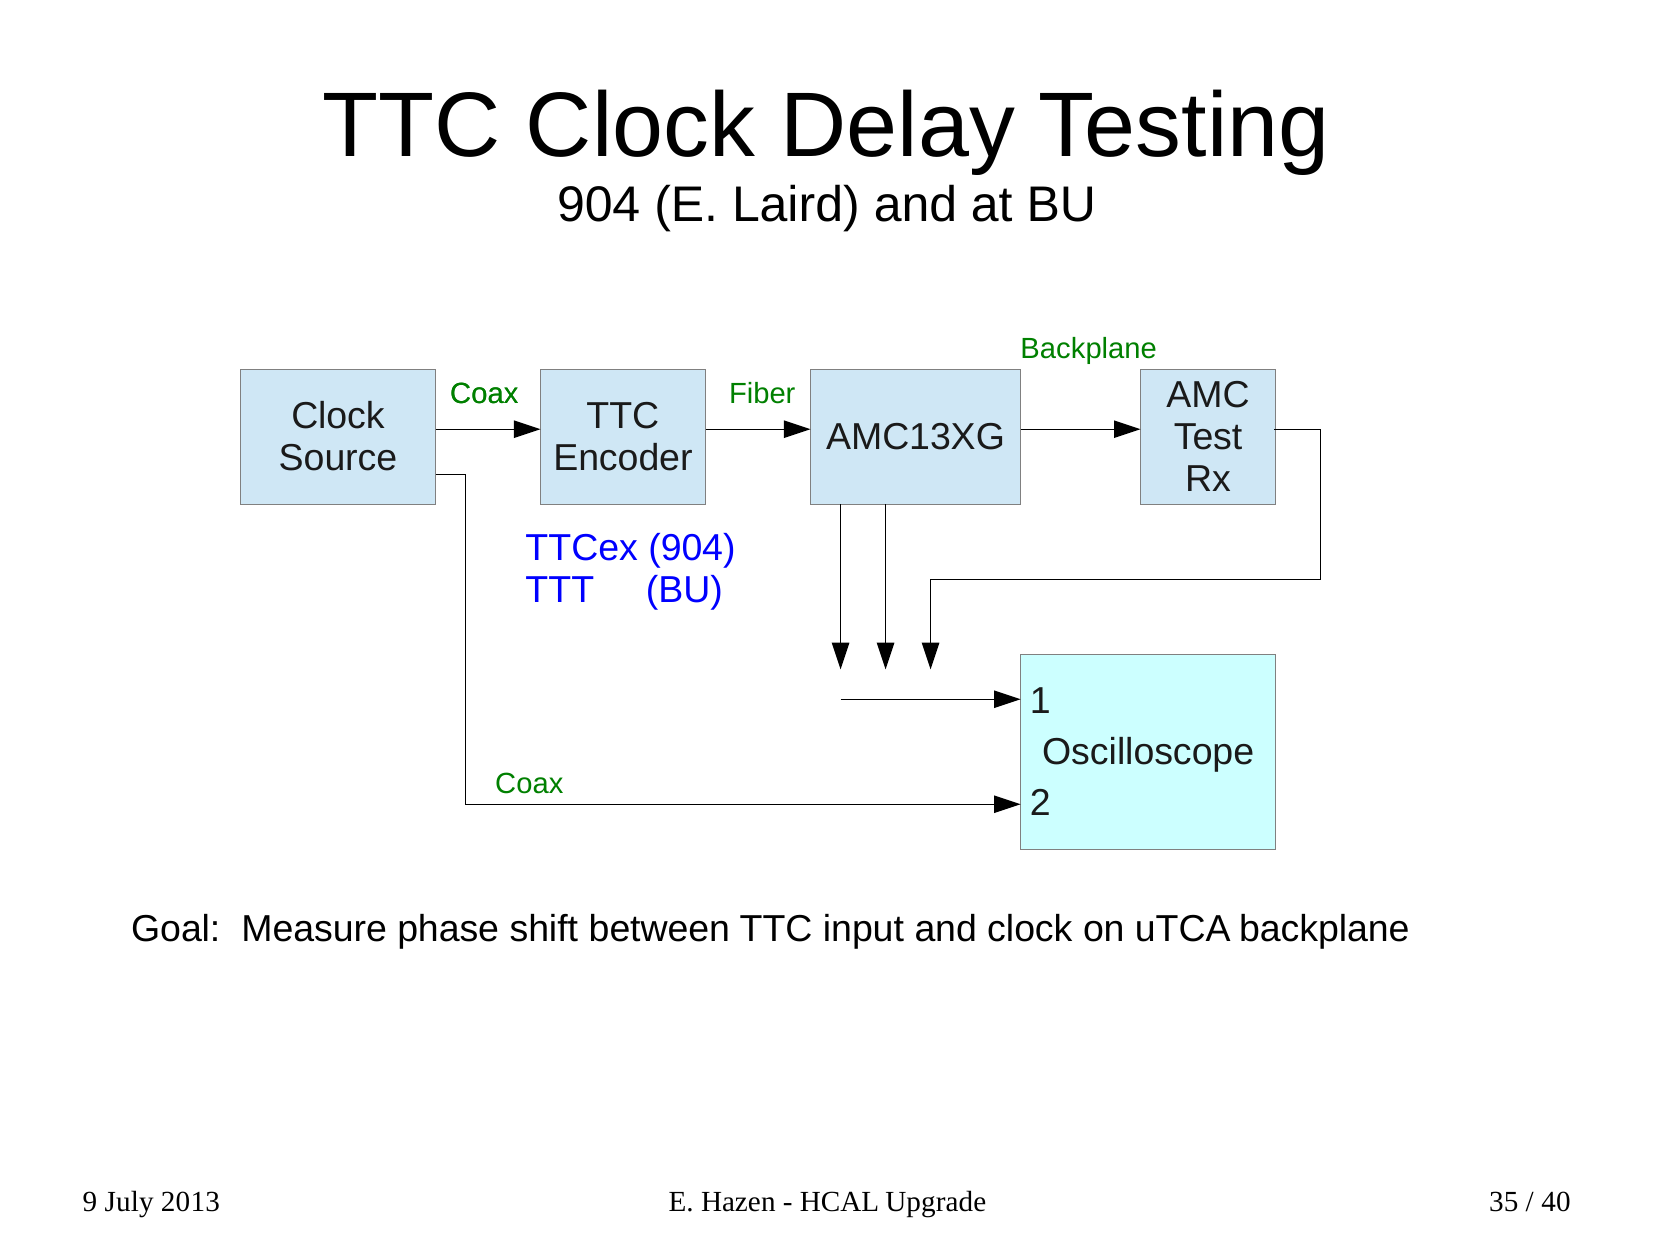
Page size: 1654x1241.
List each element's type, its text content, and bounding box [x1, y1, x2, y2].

title TTC Clock Delay Testing 904 (E. Laird) and at BU [82, 49, 1571, 257]
text_box Goal: Measure phase shift between TTC input and clock on uTCA backplane [116, 900, 1426, 957]
chart [211, 285, 1366, 876]
